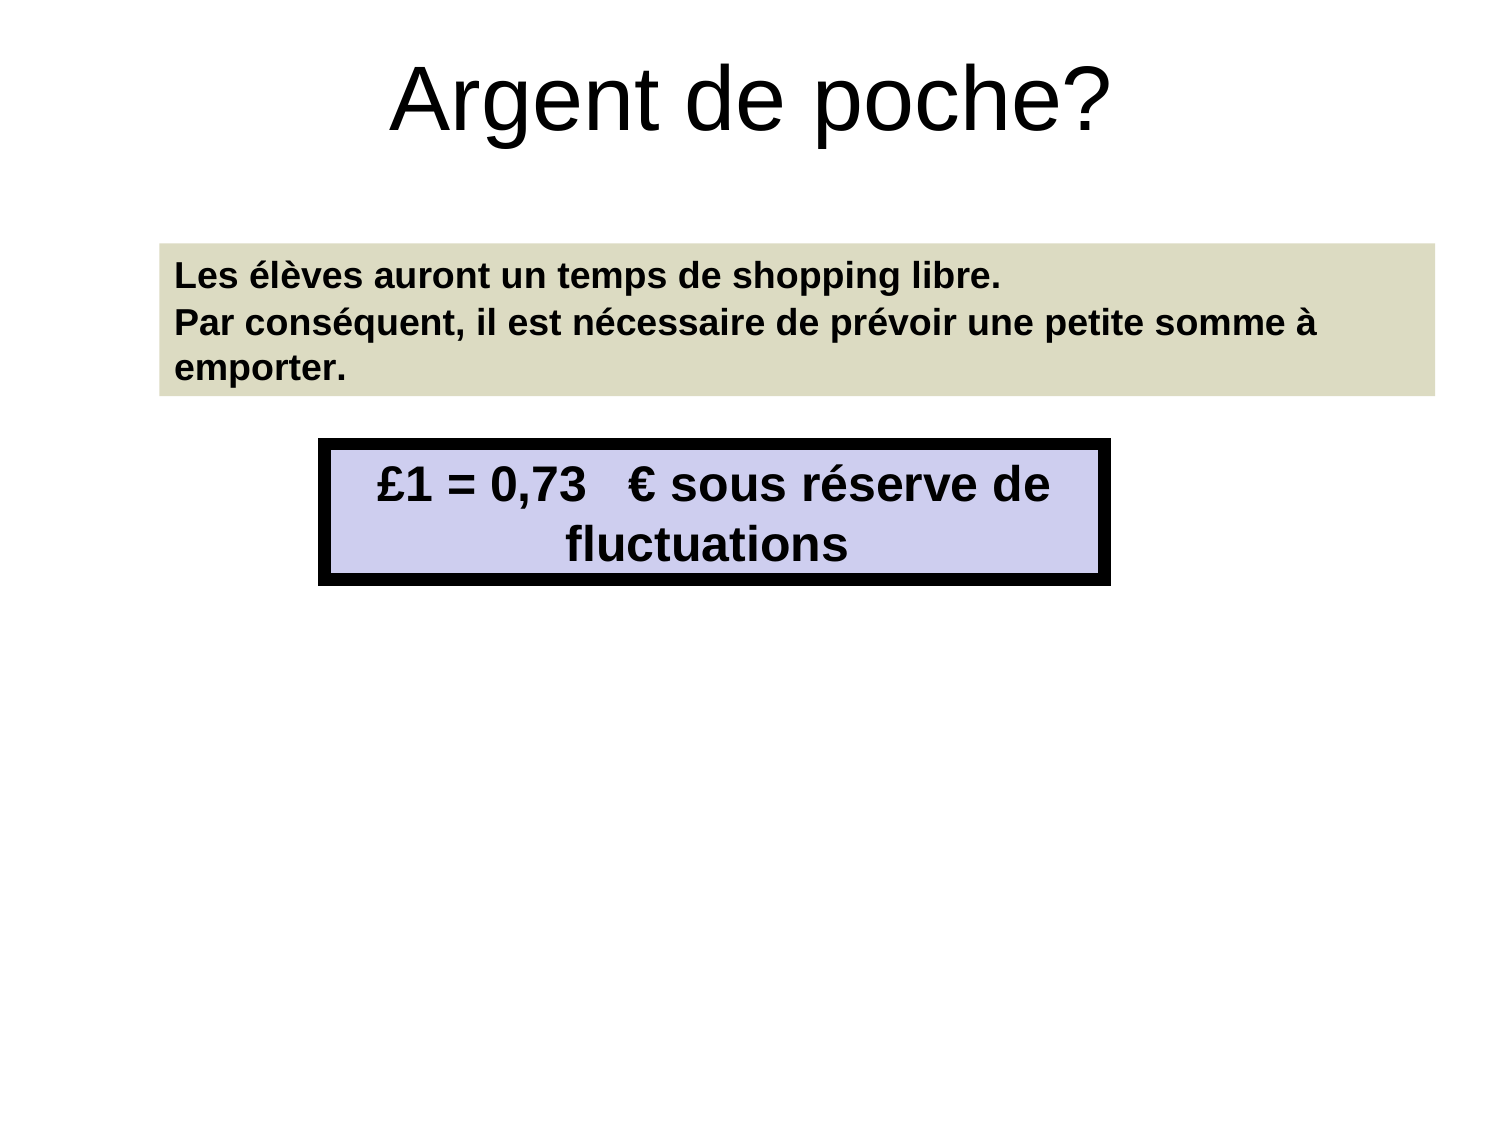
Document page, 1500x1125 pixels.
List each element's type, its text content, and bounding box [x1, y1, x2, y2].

text_box £1 = 0,73 € sous réserve de fluctuations [324, 444, 1105, 580]
title Argent de poche? [76, 0, 1427, 188]
text_box Les élèves auront un temps de shopping libre. Par conséquent, il est nécessaire de prévoir une petite somme à emporter. [159, 243, 1436, 397]
